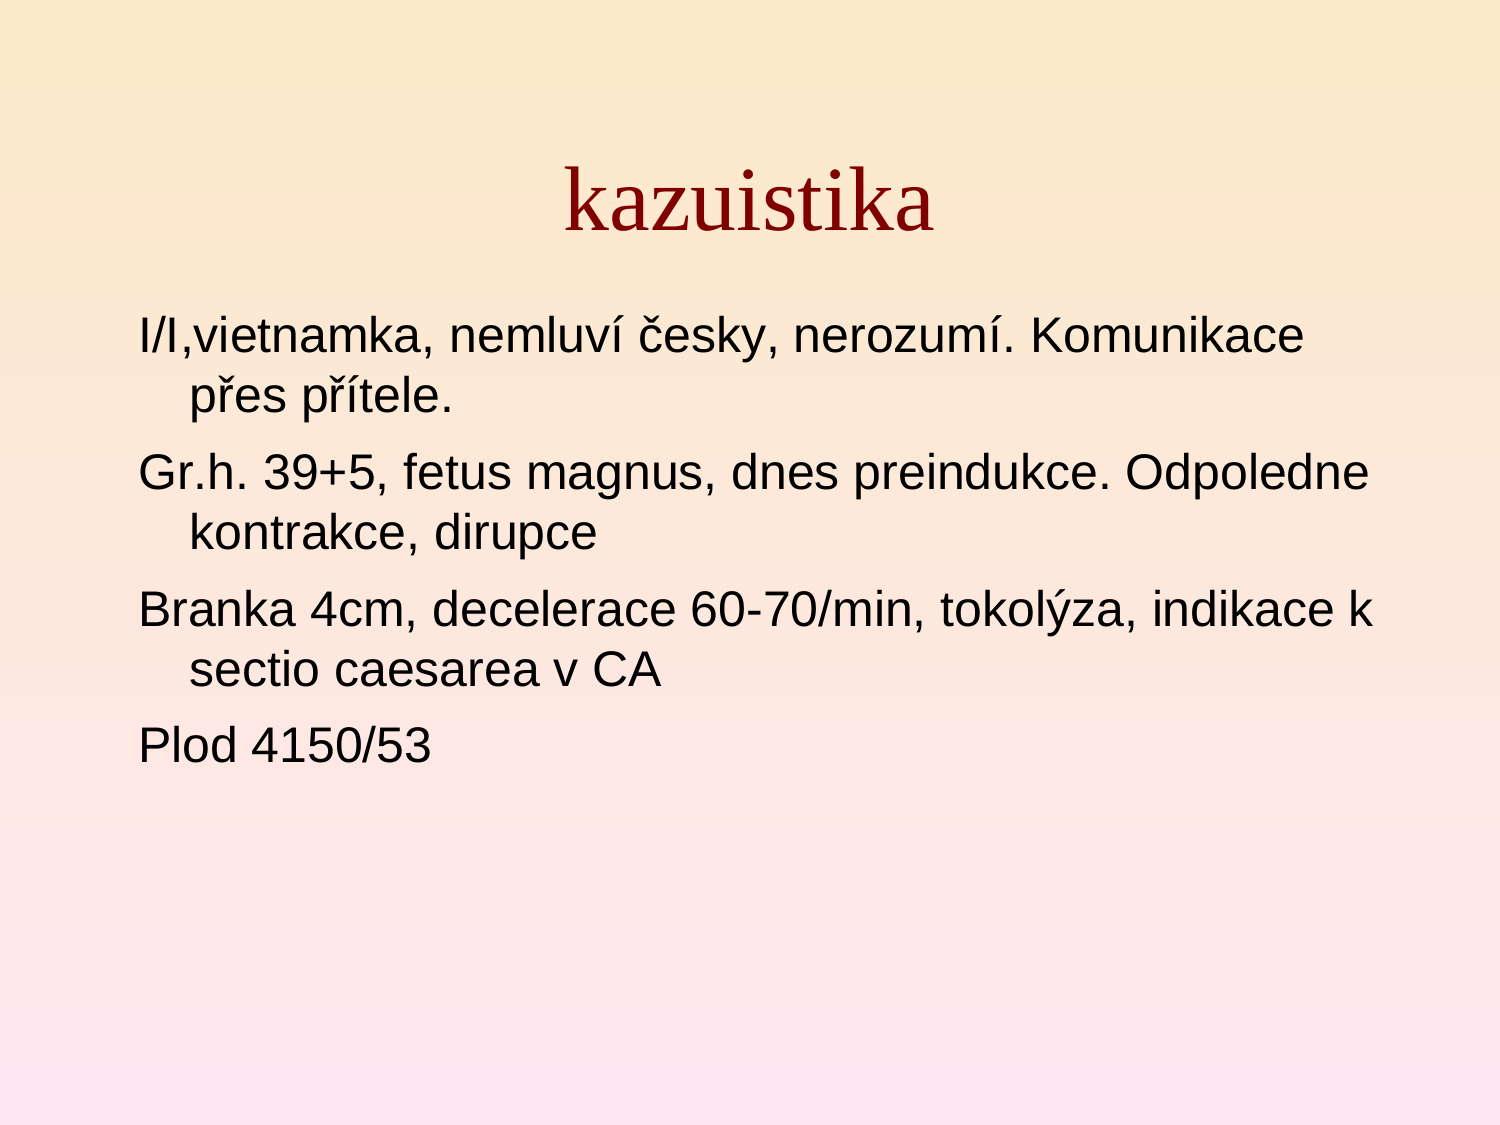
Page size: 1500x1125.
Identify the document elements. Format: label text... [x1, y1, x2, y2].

list I/I,vietnamka, nemluví česky, nerozumí. Komunikace přes přítele. Gr.h. 39+5, fetus magnus, dnes preindukce. Odpoledne kontrakce, dirupce Branka 4cm, decelerace 60-70/min, tokolýza, indikace k sectio caesarea v CA Plod 4150/53 [118, 295, 1394, 1081]
title kazuistika [112, 99, 1388, 288]
